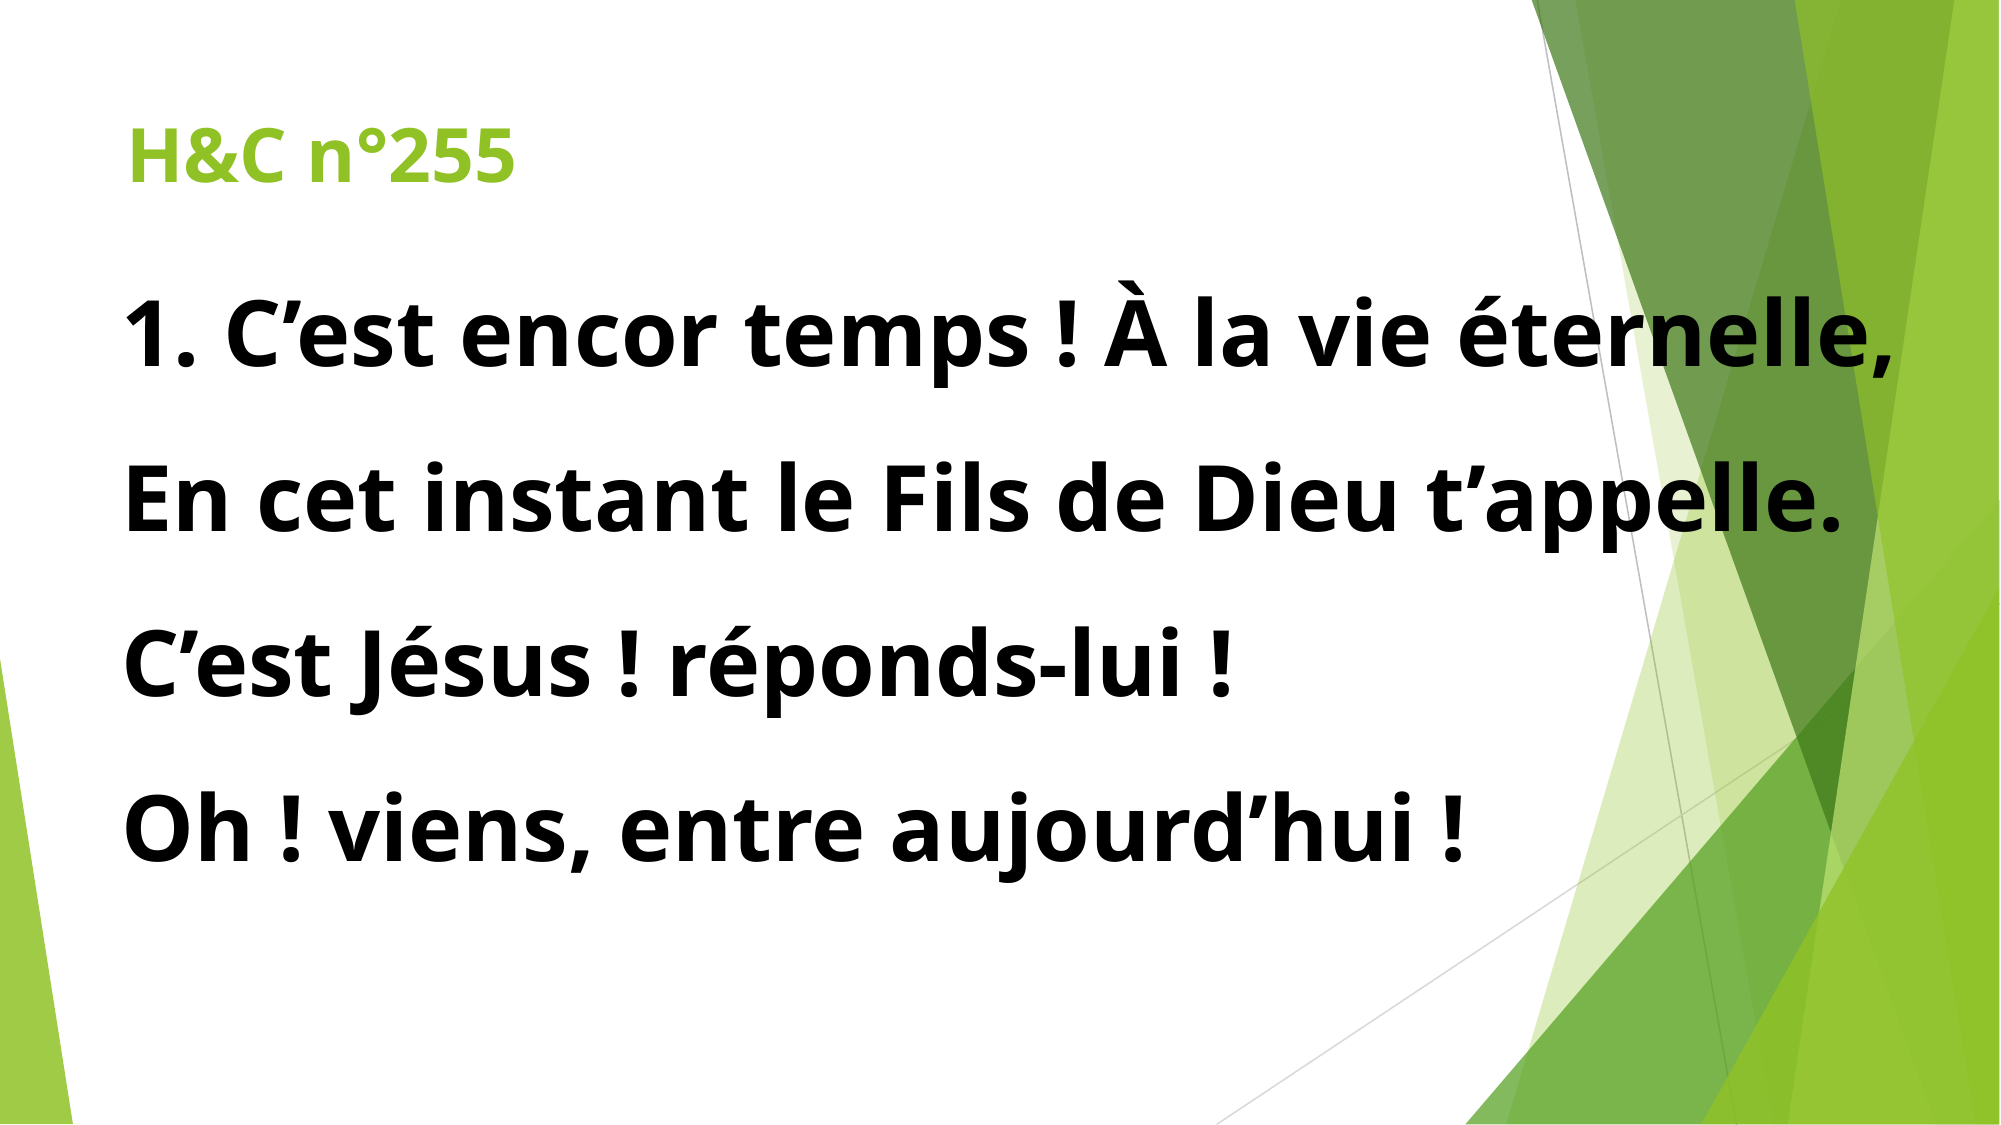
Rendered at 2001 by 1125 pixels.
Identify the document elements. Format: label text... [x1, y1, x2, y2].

text_box H&C n°255 [111, 99, 1522, 212]
text_box 1. C’est encor temps ! À la vie éternelle, En cet instant le Fils de Dieu t’appelle. C’est Jésus ! réponds-lui ! Oh ! viens, entre aujourd’hui ! [106, 212, 1961, 1074]
